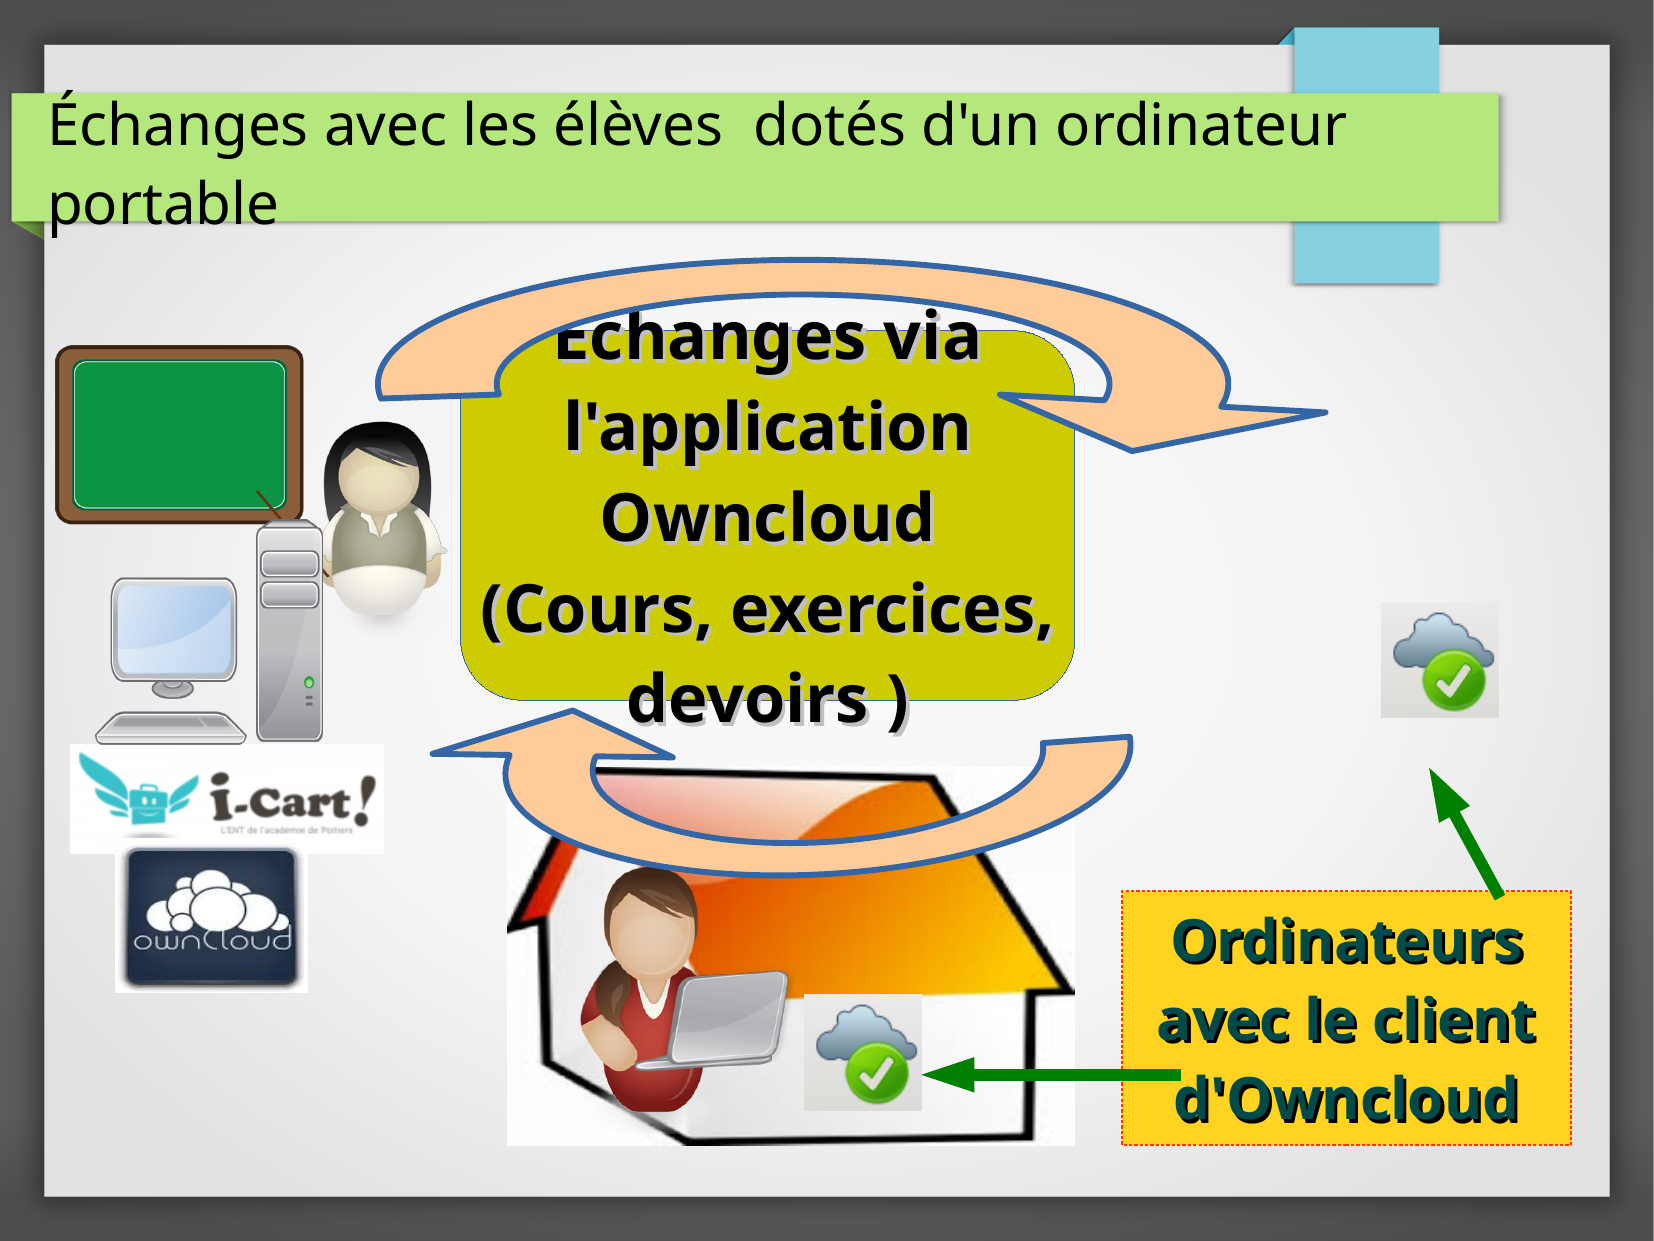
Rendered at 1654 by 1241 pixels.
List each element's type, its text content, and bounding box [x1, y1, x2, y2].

text_box [377, 259, 1074, 399]
text_box Ordinateurs avec le client d'Owncloud [1122, 891, 1571, 1112]
text_box [432, 710, 1131, 876]
title Échanges avec les élèves dotés d'un ordinateur portable [47, 78, 1548, 247]
picture [0, 0, 1654, 1241]
text_box [999, 394, 1074, 427]
text_box Échanges via l'application Owncloud (Cours, exercices, devoirs ) [460, 330, 1074, 701]
